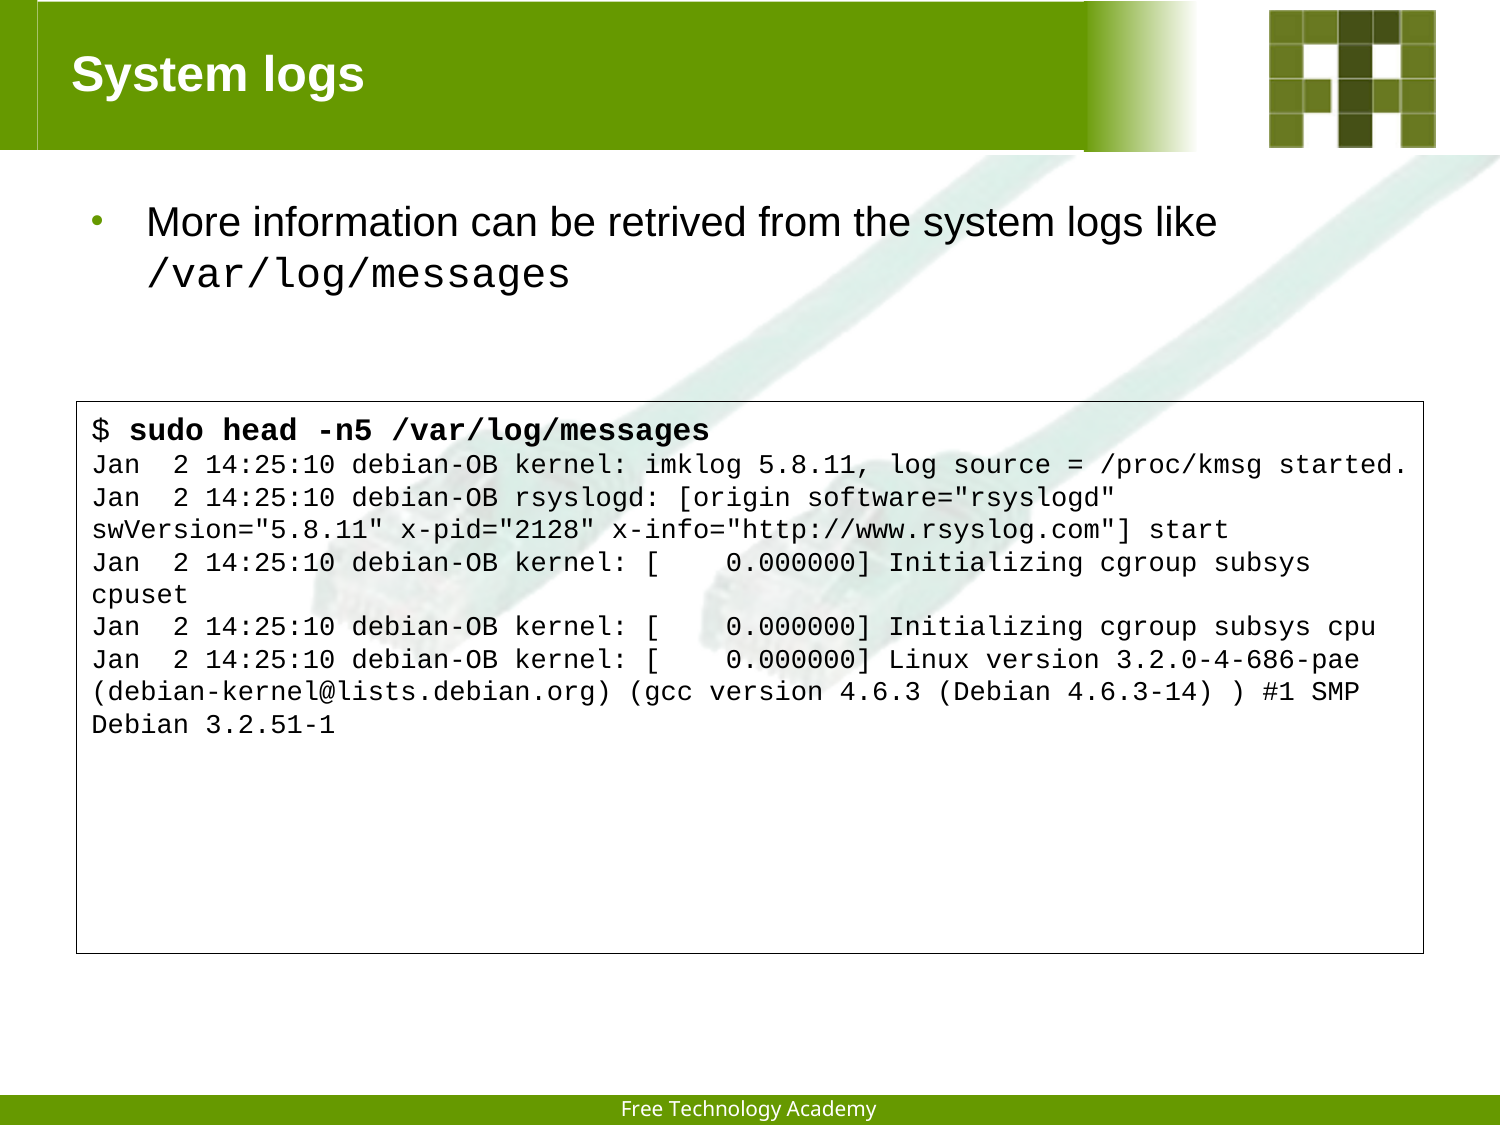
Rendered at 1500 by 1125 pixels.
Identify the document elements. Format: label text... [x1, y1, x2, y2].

title System logs [56, 1, 1107, 152]
text_box $ sudo head -n5 /var/log/messages Jan 2 14:25:10 debian-OB kernel: imklog 5.8.11, log source = /proc/kmsg started. Jan 2 14:25:10 debian-OB rsyslogd: [origin software="rsyslogd" swVersion="5.8.11" x-pid="2128" x-info="http://www.rsyslog.com"] start Jan 2 14:25:10 debian-OB kernel: [ 0.000000] Initializing cgroup subsys cpuset Jan 2 14:25:10 debian-OB kernel: [ 0.000000] Initializing cgroup subsys cpu Jan 2 14:25:10 debian-OB kernel: [ 0.000000] Linux version 3.2.0-4-686-pae (debian-kernel@lists.debian.org) (gcc version 4.6.3 (Debian 4.6.3-14) ) #1 SMP Debian 3.2.51-1 [76, 401, 1424, 954]
list More information can be retrived from the system logs like /var/log/messages [75, 187, 1426, 1065]
picture [1269, 10, 1436, 148]
